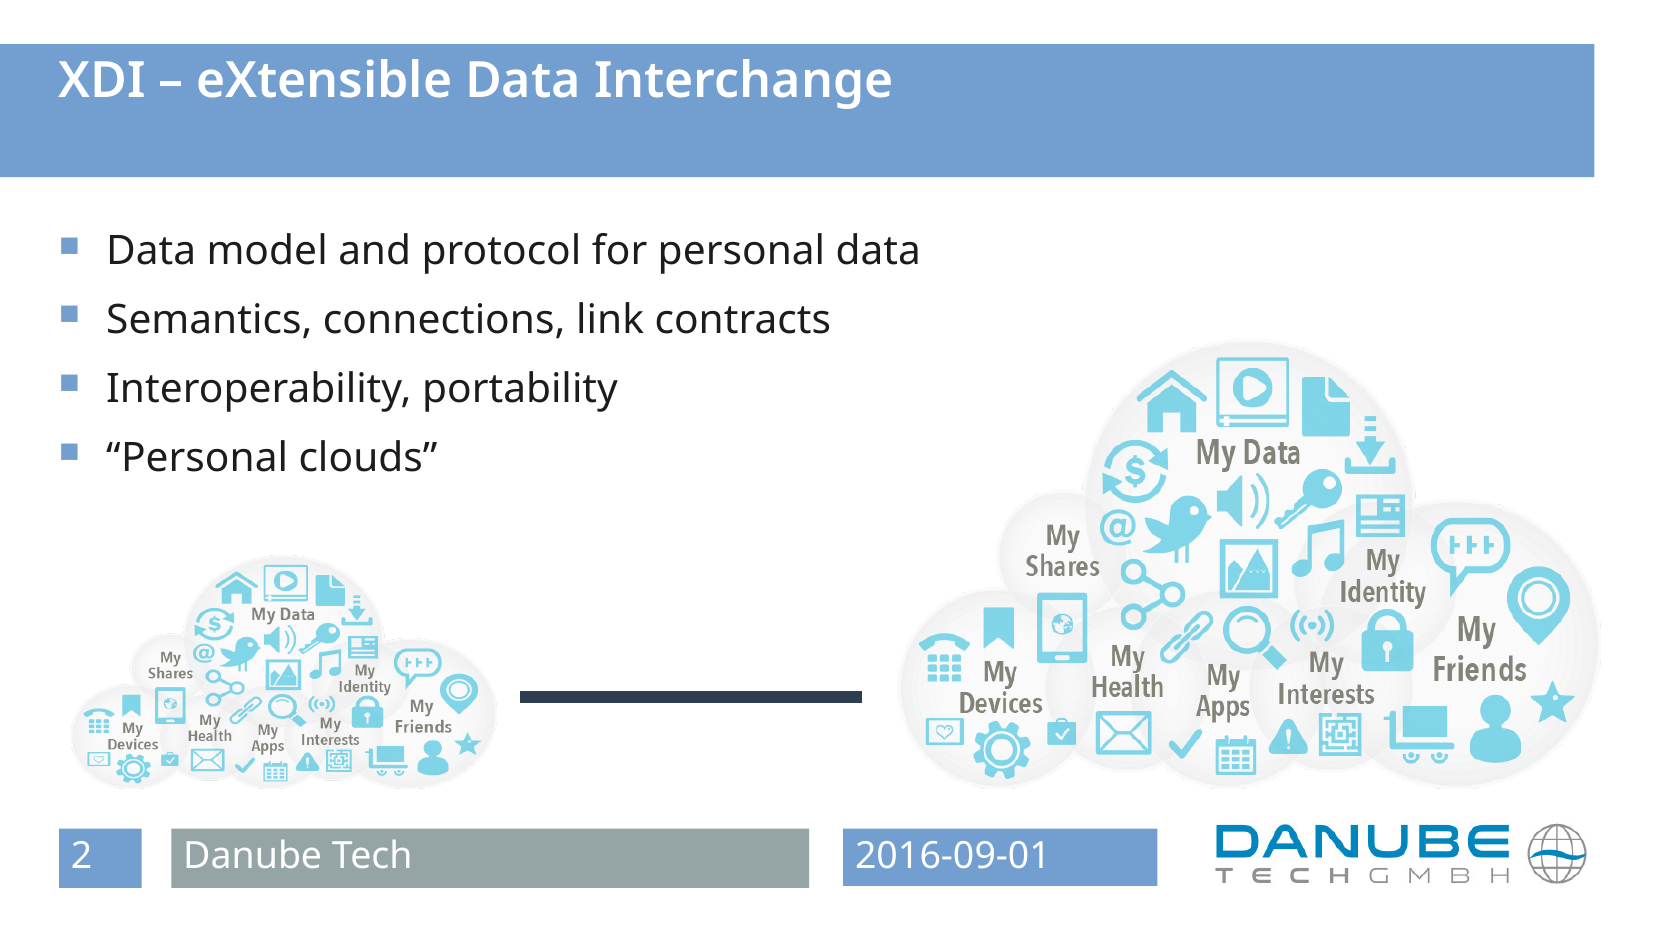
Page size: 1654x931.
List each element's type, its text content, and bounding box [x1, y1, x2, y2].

picture [897, 338, 1601, 789]
title XDI – eXtensible Data Interchange [0, 44, 1595, 178]
list Data model and protocol for personal data Semantics, connections, link contracts Interoperability, portability “Personal clouds” [58, 221, 1571, 789]
picture [70, 555, 497, 789]
picture [1206, 814, 1595, 892]
